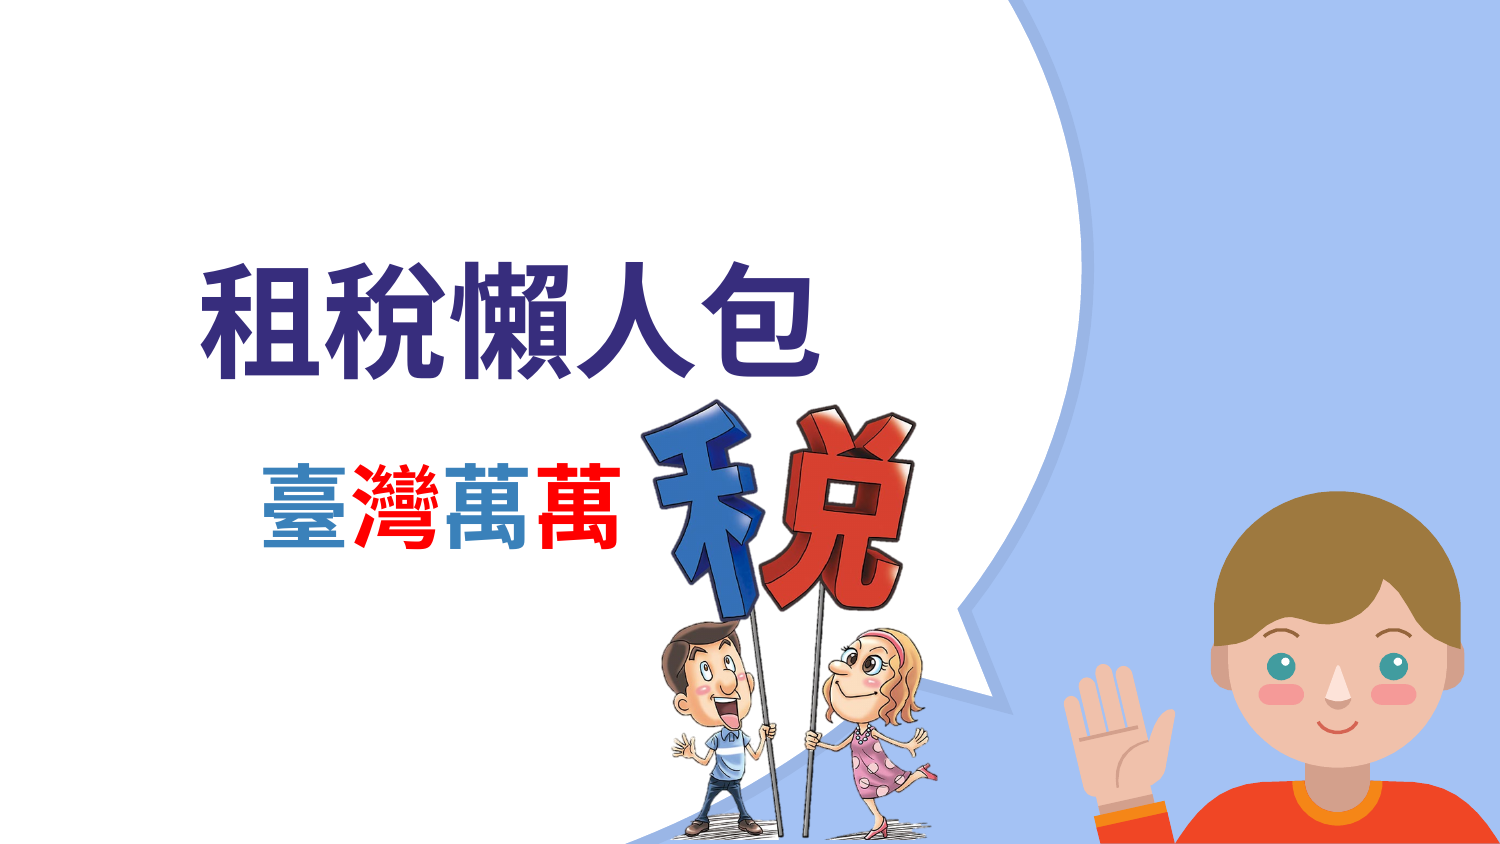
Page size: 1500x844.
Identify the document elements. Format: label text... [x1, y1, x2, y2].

text_box 臺灣萬萬 [214, 419, 669, 591]
text_box [1063, 491, 1500, 844]
picture [635, 398, 940, 840]
title 租稅懶人包 [160, 228, 862, 399]
